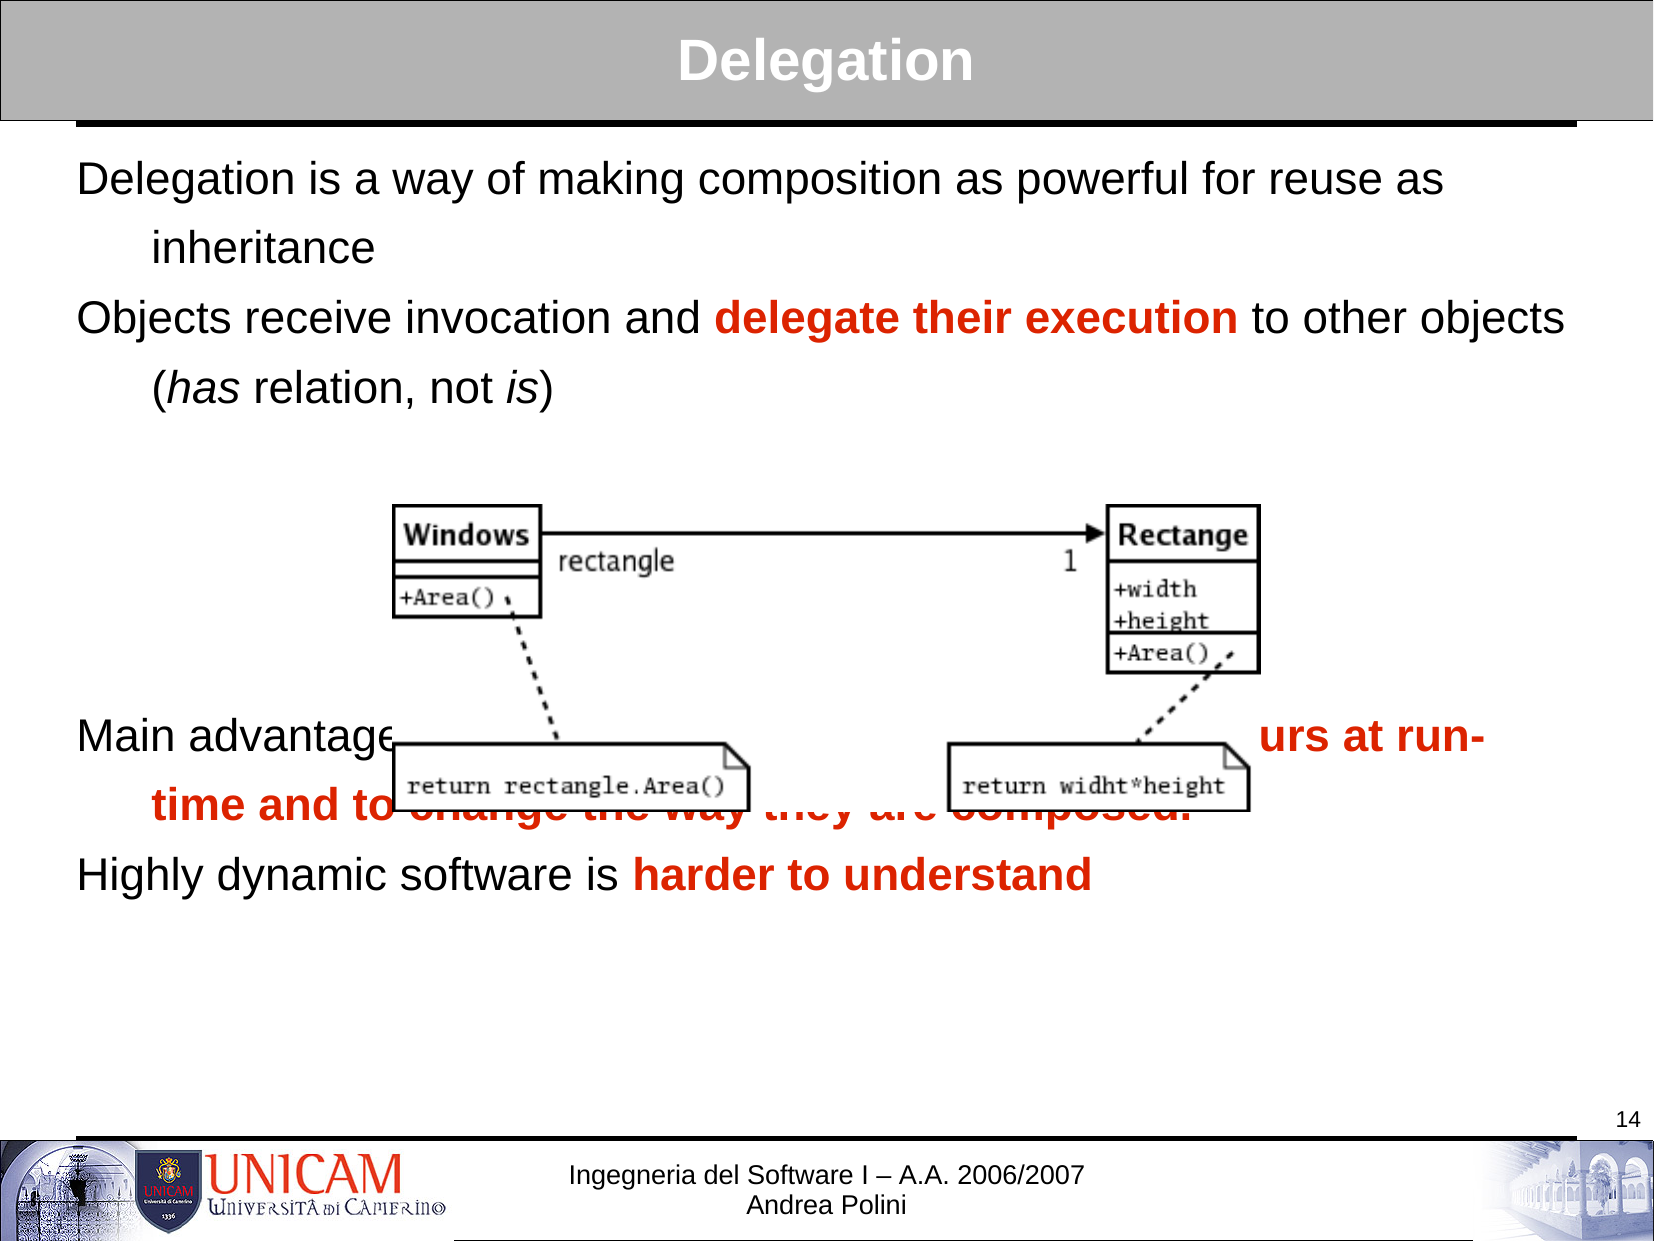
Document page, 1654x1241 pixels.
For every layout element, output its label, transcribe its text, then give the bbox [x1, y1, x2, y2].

list Delegation is a way of making composition as powerful for reuse as inheritance Objects receive invocation and delegate their execution to other objects (has relation, not is) Main advantage is that it make easy to compose behaviours at run-time and to change the way they are composed. Highly dynamic software is harder to understand [76, 152, 1577, 1107]
picture [1473, 1141, 1654, 1241]
title Delegation [0, 0, 1653, 121]
picture [0, 1141, 454, 1241]
picture [392, 504, 1261, 813]
